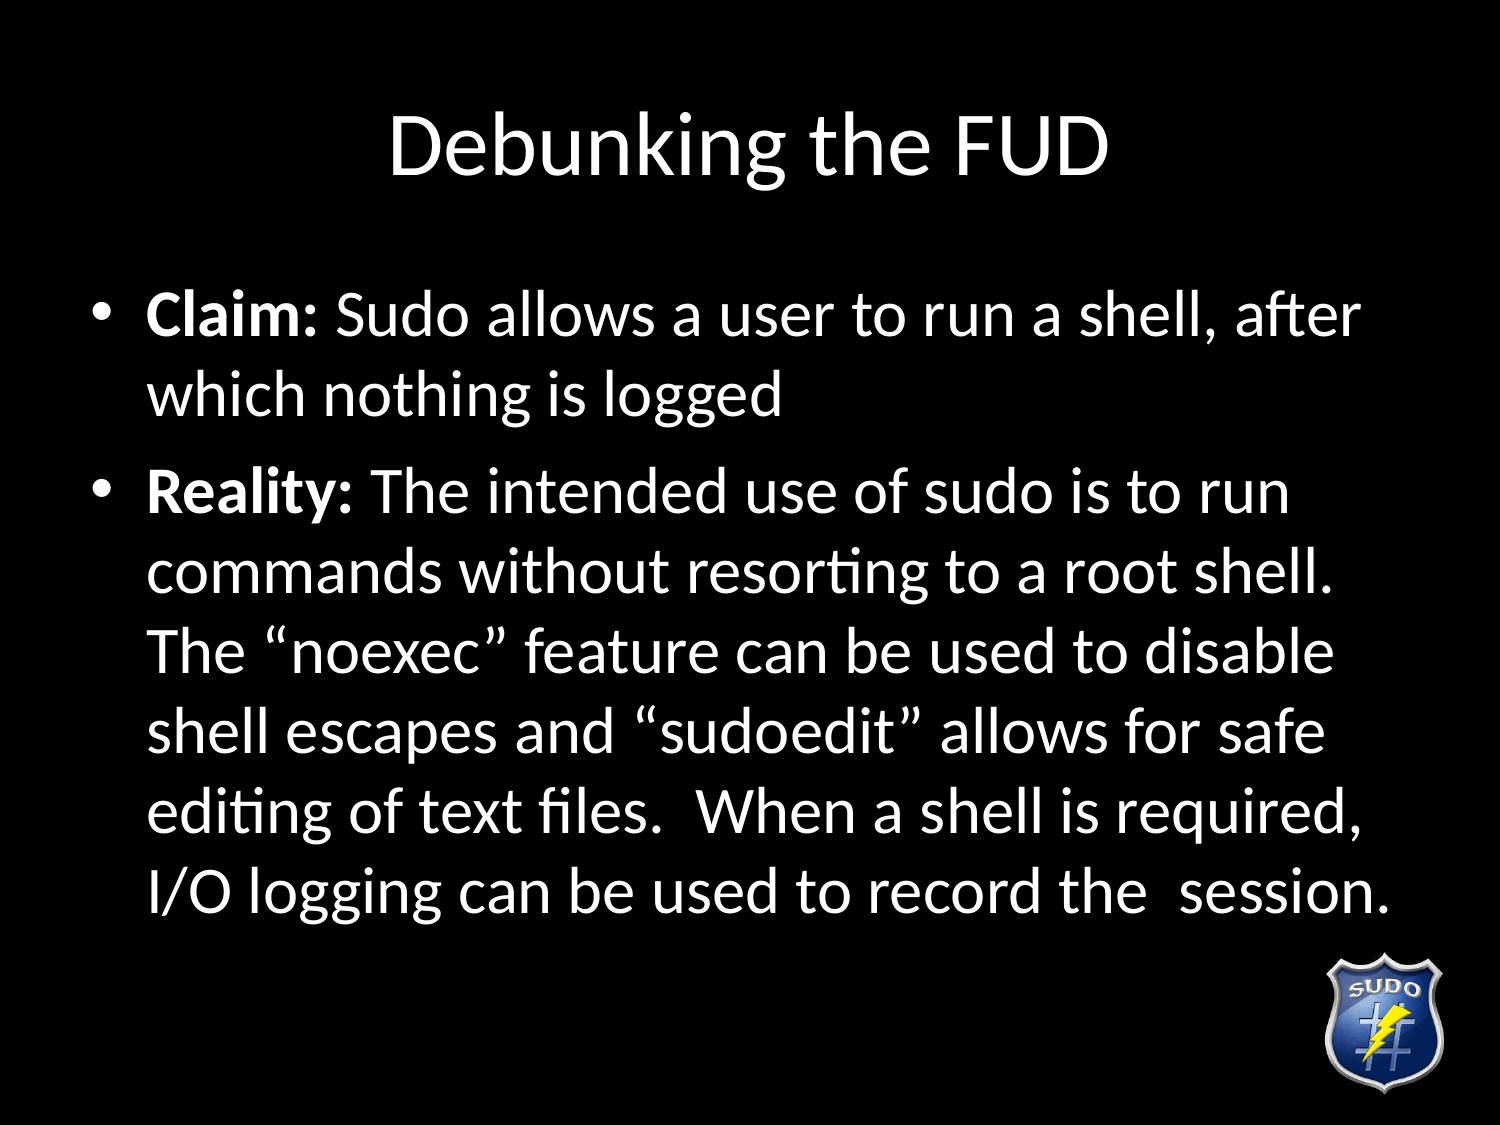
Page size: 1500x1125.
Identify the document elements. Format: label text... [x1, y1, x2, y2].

title Debunking the FUD [75, 45, 1426, 233]
list Claim: Sudo allows a user to run a shell, after which nothing is logged Reality: The intended use of sudo is to run commands without resorting to a root shell. The “noexec” feature can be used to disable shell escapes and “sudoedit” allows for safe editing of text files. When a shell is required, I/O logging can be used to record the session. [75, 262, 1426, 1005]
picture [1315, 949, 1453, 1103]
